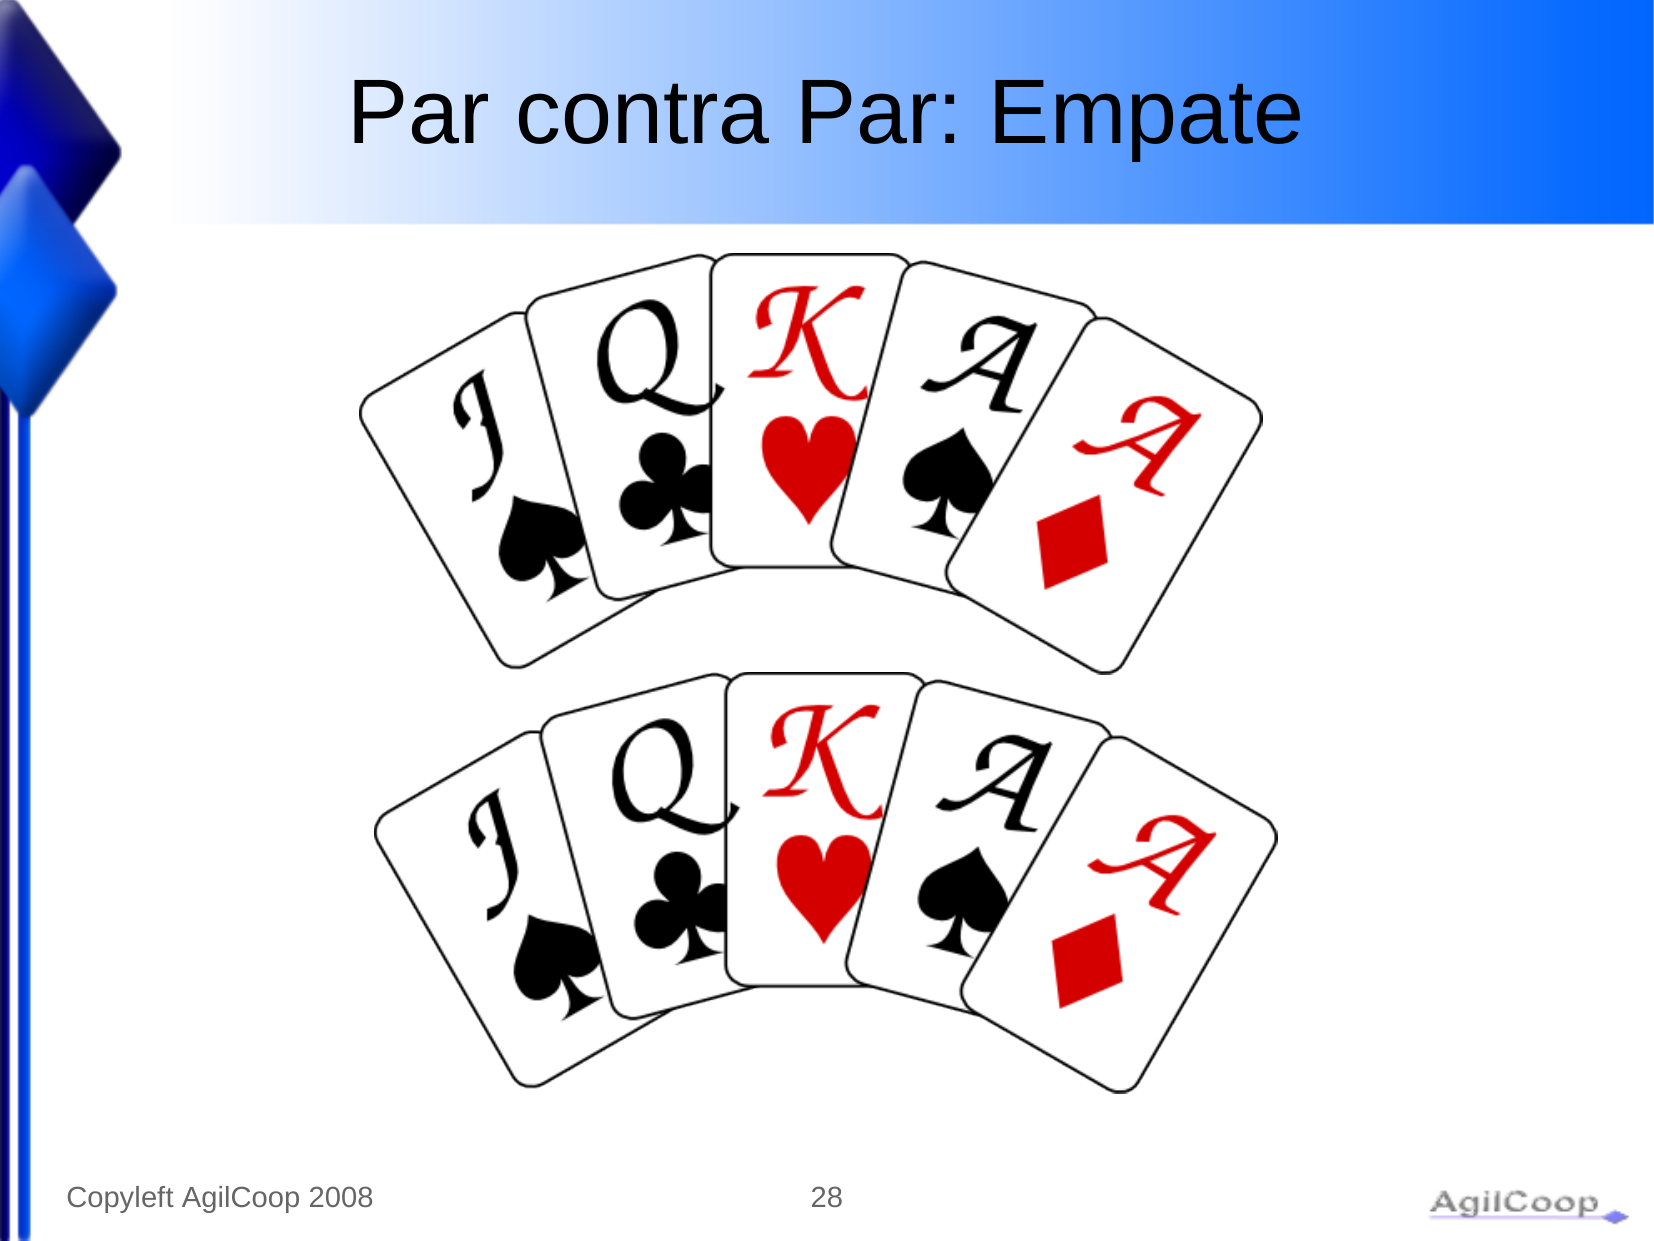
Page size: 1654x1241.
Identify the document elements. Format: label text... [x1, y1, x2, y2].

title Par contra Par: Empate [82, 8, 1571, 216]
picture [0, 0, 1654, 1241]
